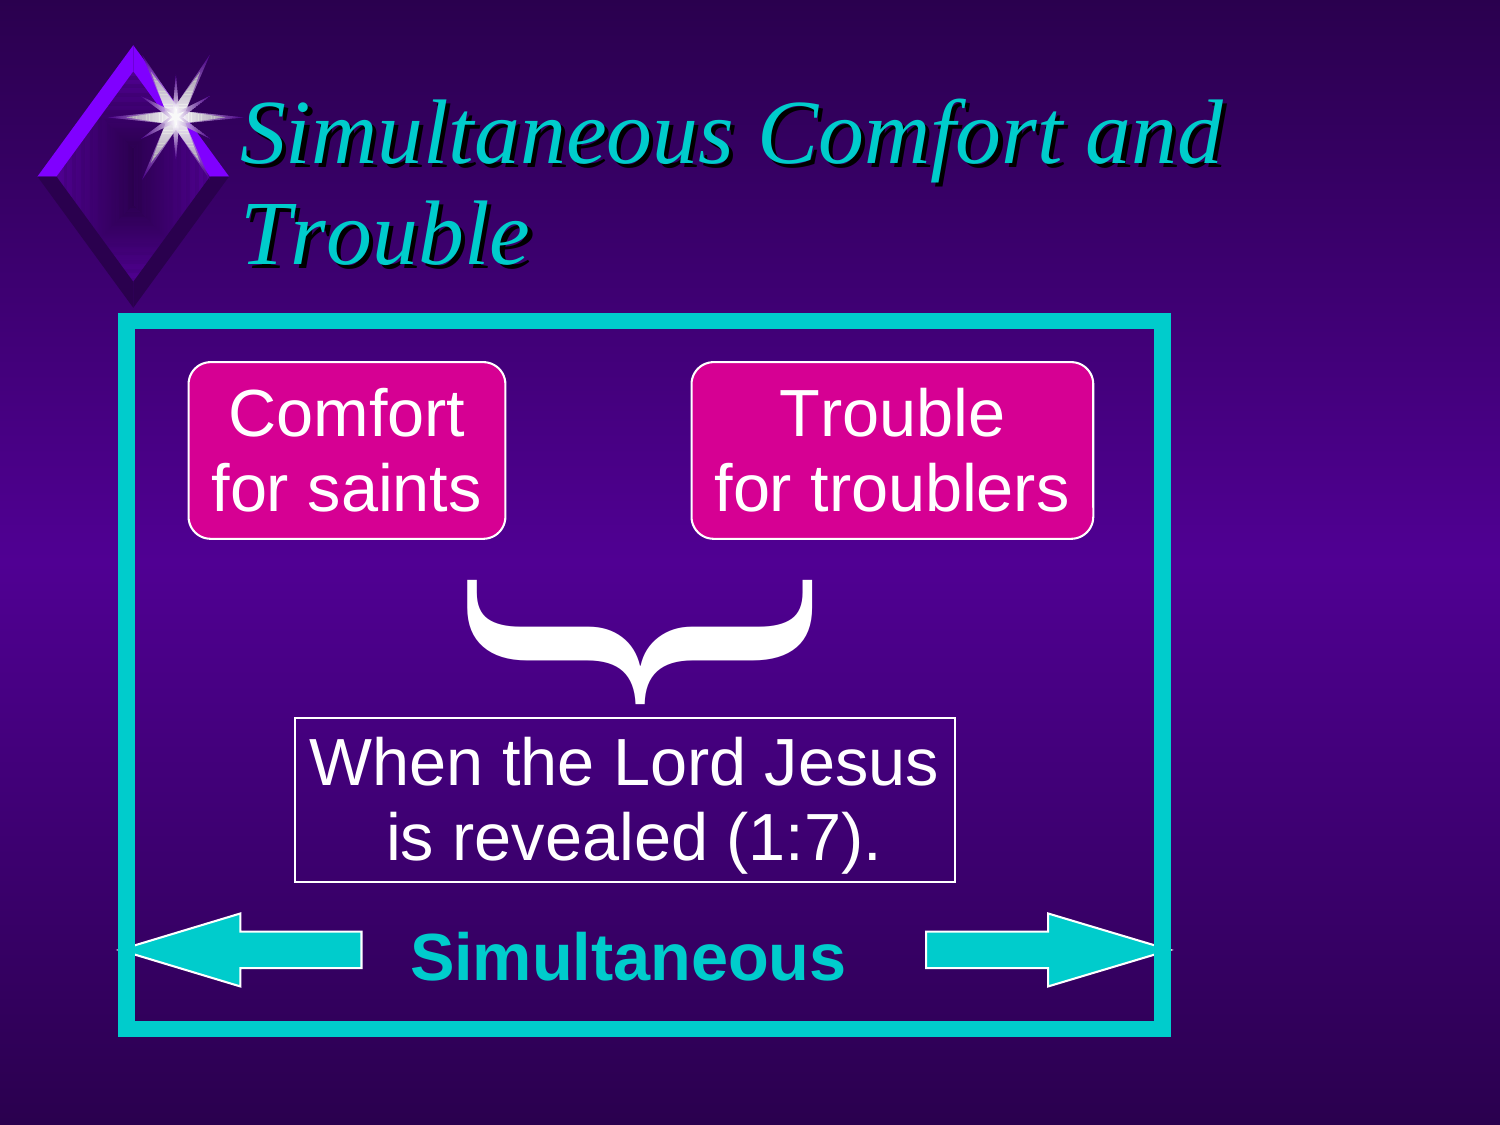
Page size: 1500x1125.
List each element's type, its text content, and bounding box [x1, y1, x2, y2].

text_box [926, 913, 1154, 987]
title Simultaneous Comfort and Trouble [224, 73, 1388, 293]
text_box } [425, 527, 903, 717]
text_box [135, 913, 362, 987]
text_box Trouble for troublers [691, 362, 1094, 539]
text_box When the Lord Jesus is revealed (1:7). [294, 717, 955, 883]
text_box Simultaneous [394, 912, 961, 1003]
text_box Comfort for saints [188, 362, 506, 539]
